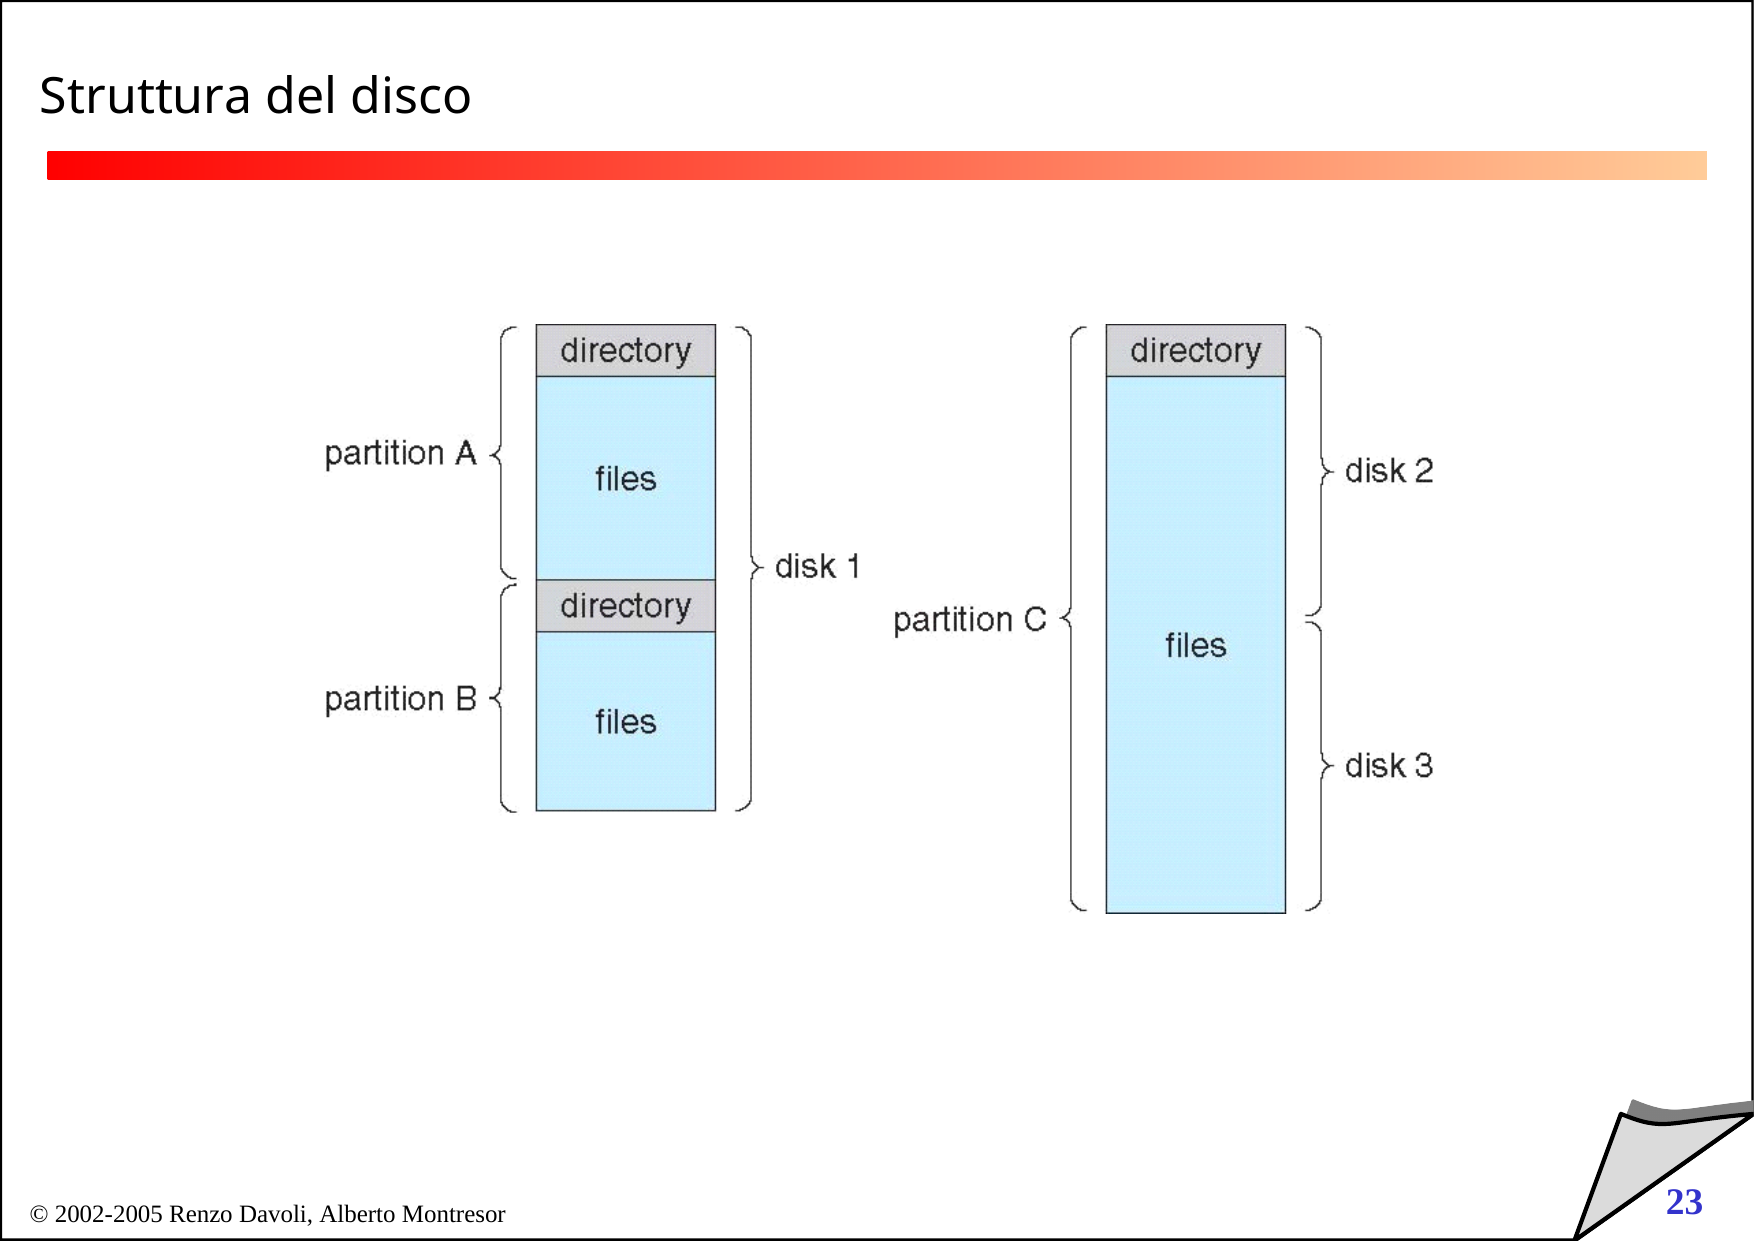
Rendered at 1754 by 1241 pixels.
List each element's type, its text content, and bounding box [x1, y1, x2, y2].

text_box 9 [1469, 152, 1474, 179]
picture [324, 324, 1434, 914]
title Struttura del disco [40, 49, 1713, 144]
